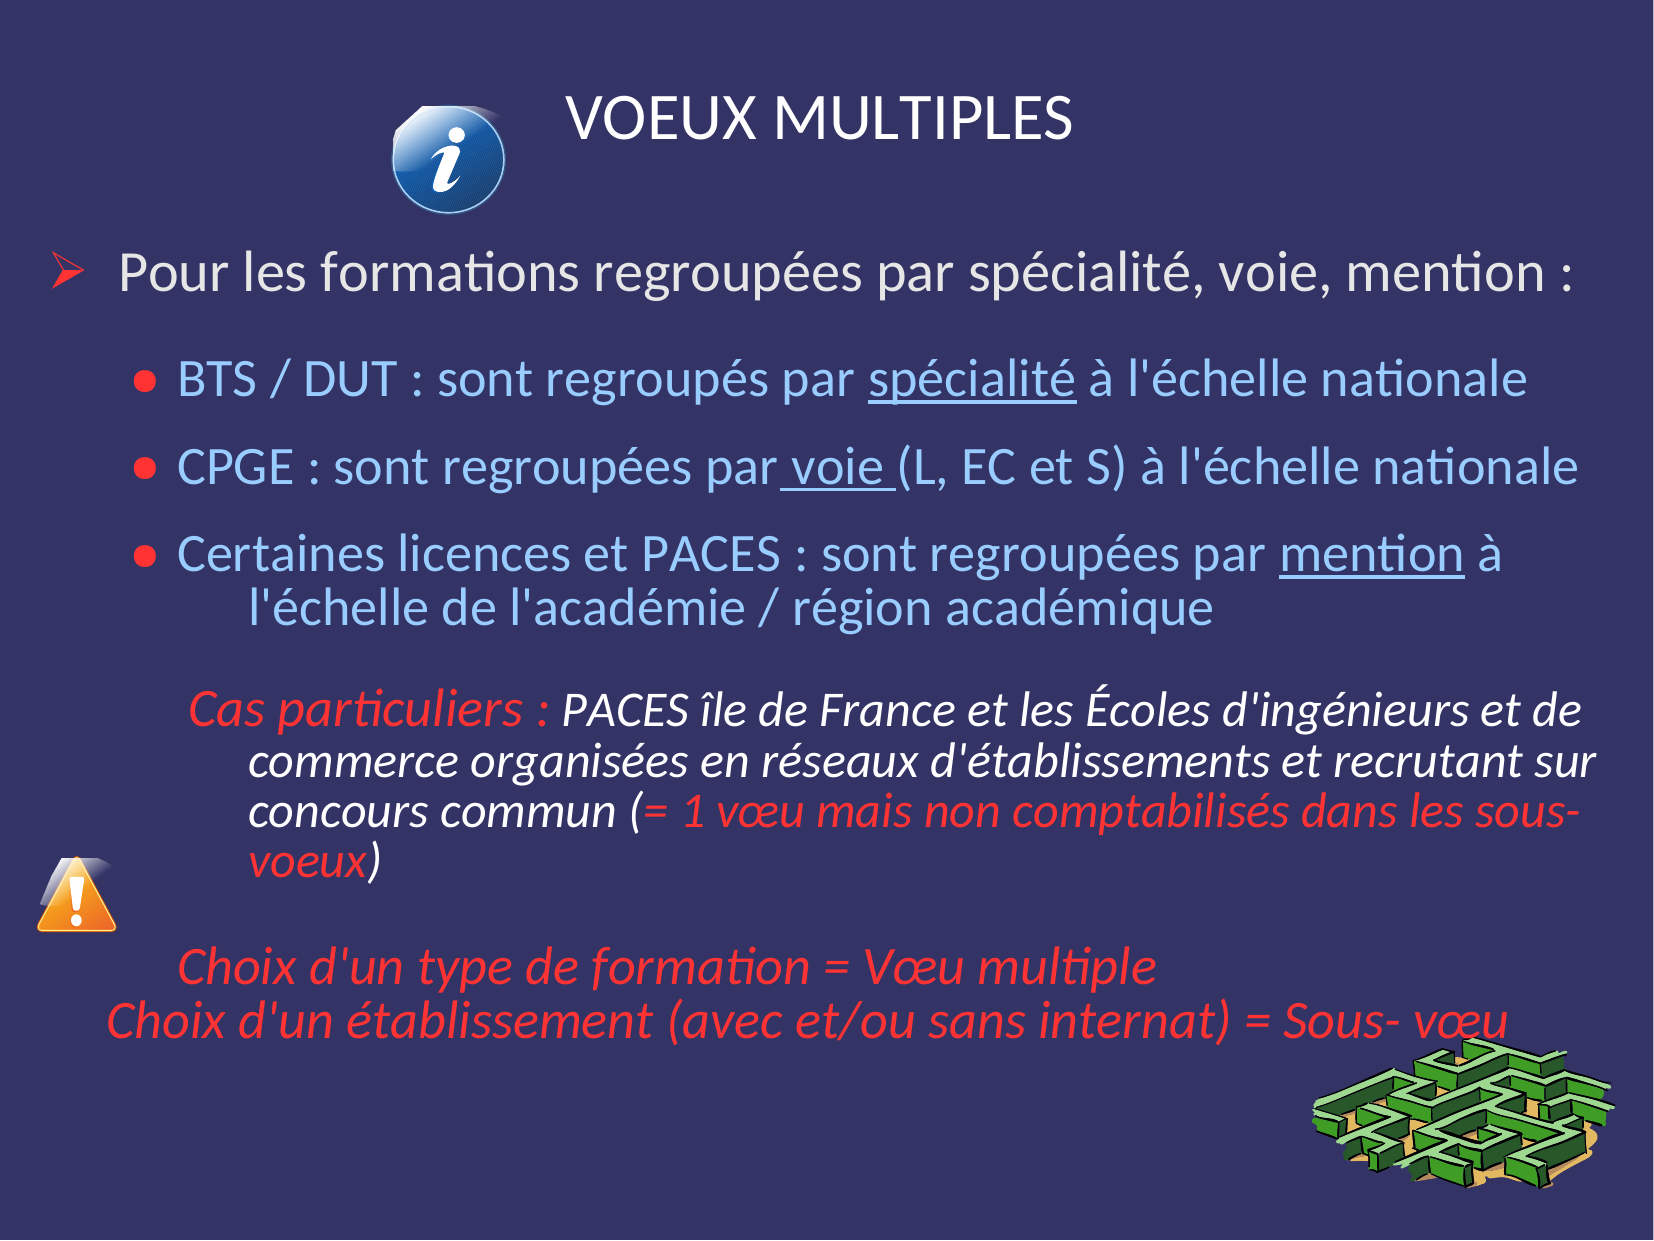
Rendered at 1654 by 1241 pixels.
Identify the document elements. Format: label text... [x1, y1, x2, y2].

picture [23, 838, 130, 957]
title VOEUX MULTIPLES [121, 19, 1534, 227]
picture [369, 82, 532, 239]
list Pour les formations regroupées par spécialité, voie, mention : BTS / DUT : sont regroupés par spécialité à l'échelle nationale CPGE : sont regroupées par voie (L, EC et S) à l'échelle nationale Certaines licences et PACES : sont regroupées par mention à l'échelle de l'académie / région académique Cas particuliers : PACES île de France et les Écoles d'ingénieurs et de commerce organisées en réseaux d'établissements et recrutant sur concours commun (= 1 vœu mais non comptabilisés dans les sous-voeux) Choix d'un type de formation = Vœu multiple Choix d'un établissement (avec et/ou sans internat) = Sous- vœu [35, 247, 1619, 1232]
